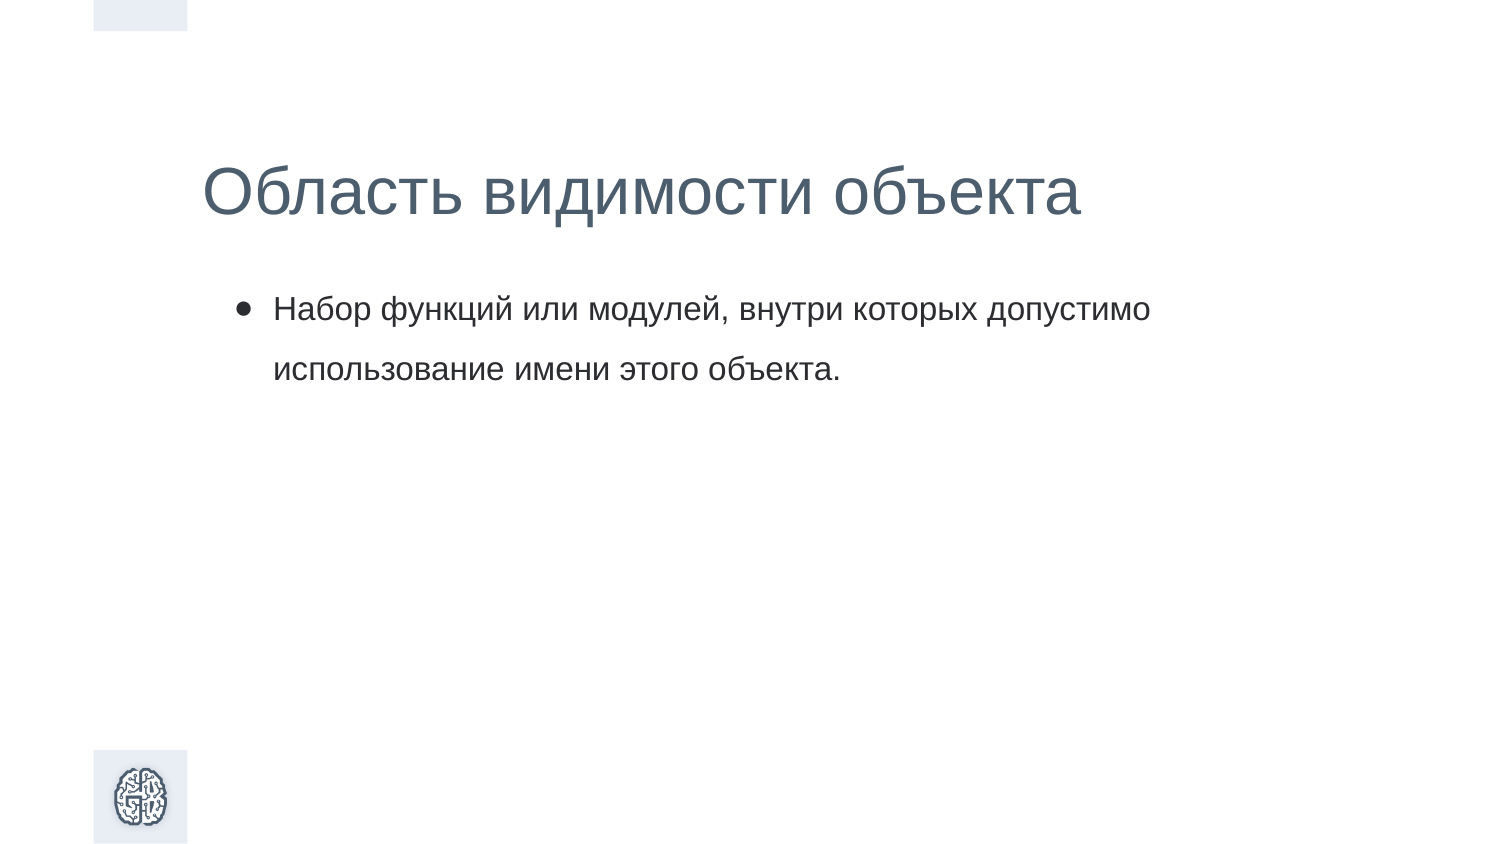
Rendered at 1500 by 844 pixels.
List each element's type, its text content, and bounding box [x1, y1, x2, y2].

text_box Набор функций или модулей, внутри которых допустимо использование имени этого объекта. [187, 259, 1312, 394]
picture [106, 760, 175, 834]
text_box Область видимости объекта [187, 93, 1312, 259]
